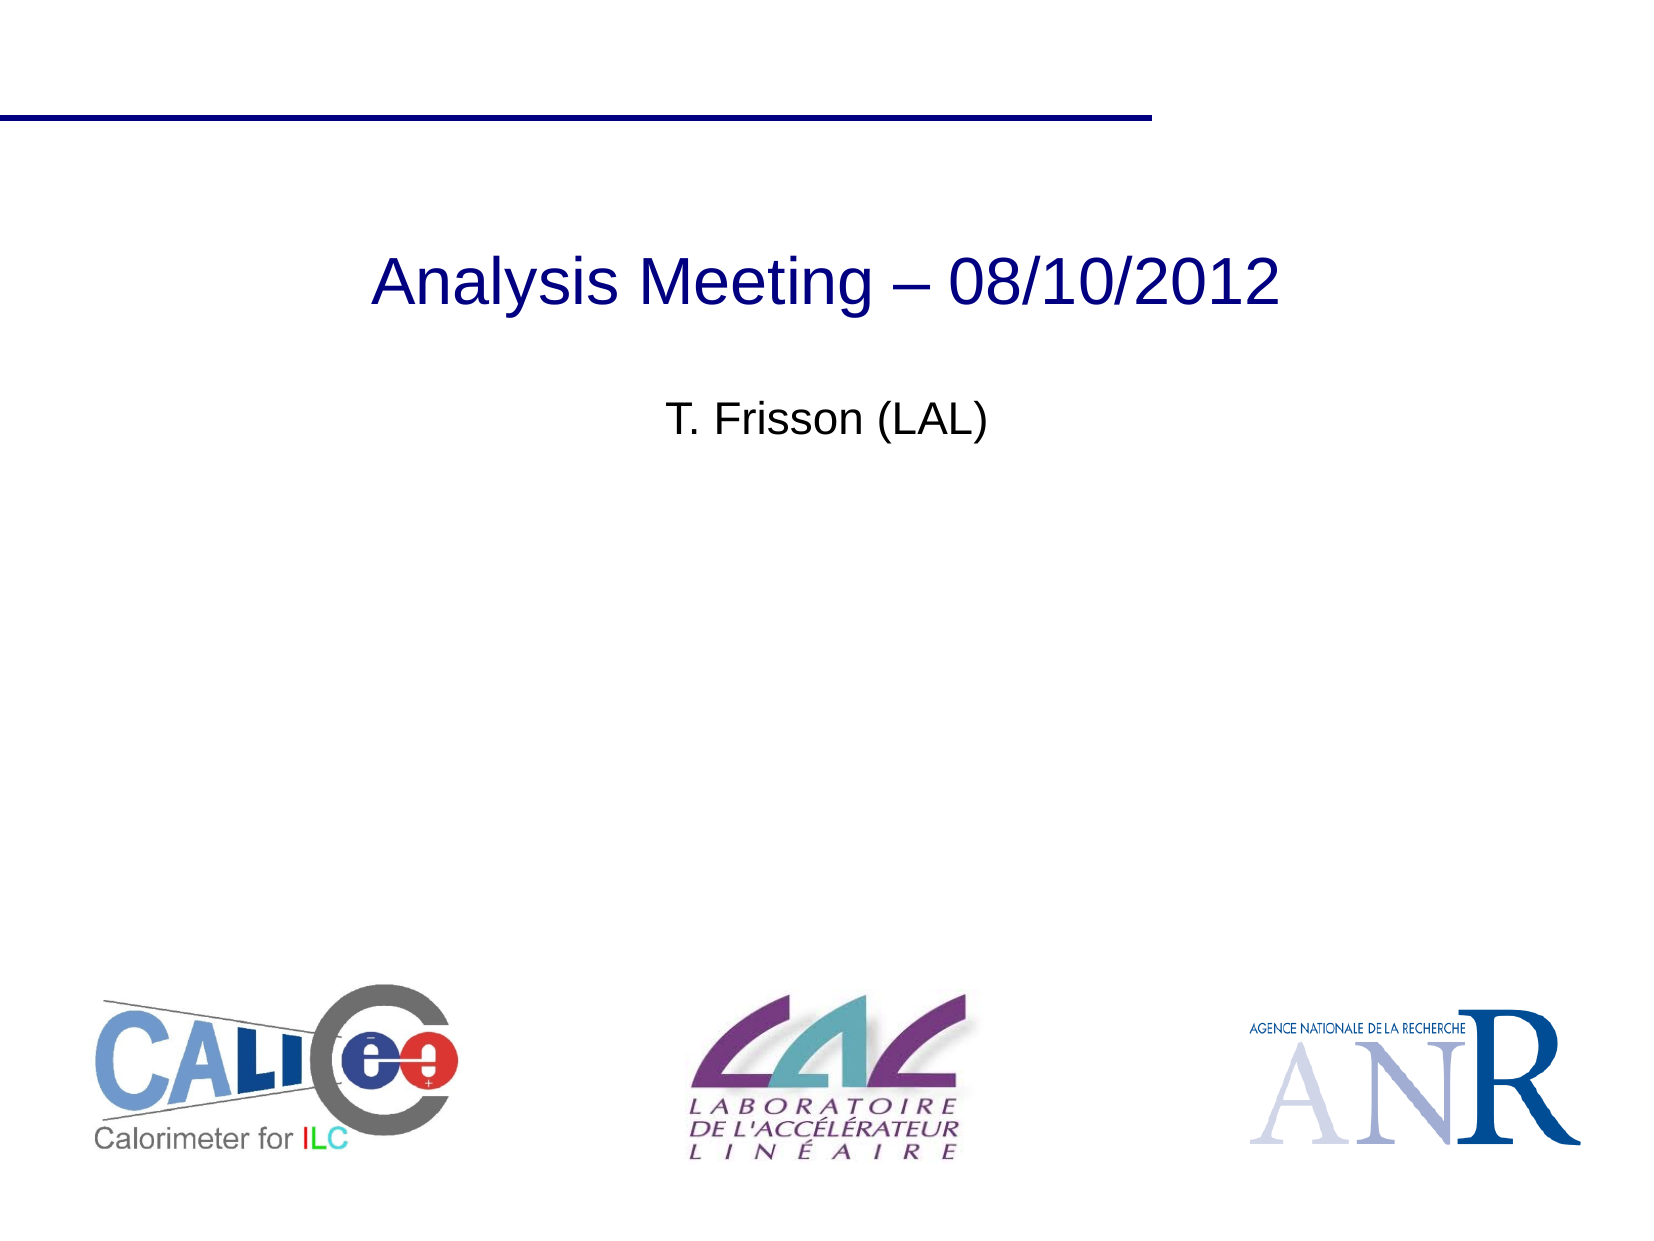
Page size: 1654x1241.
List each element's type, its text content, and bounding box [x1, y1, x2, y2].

text_box Analysis Meeting – 08/10/2012 T. Frisson (LAL) [88, 236, 1565, 555]
picture [89, 977, 461, 1153]
picture [1240, 1001, 1587, 1152]
picture [685, 989, 987, 1164]
